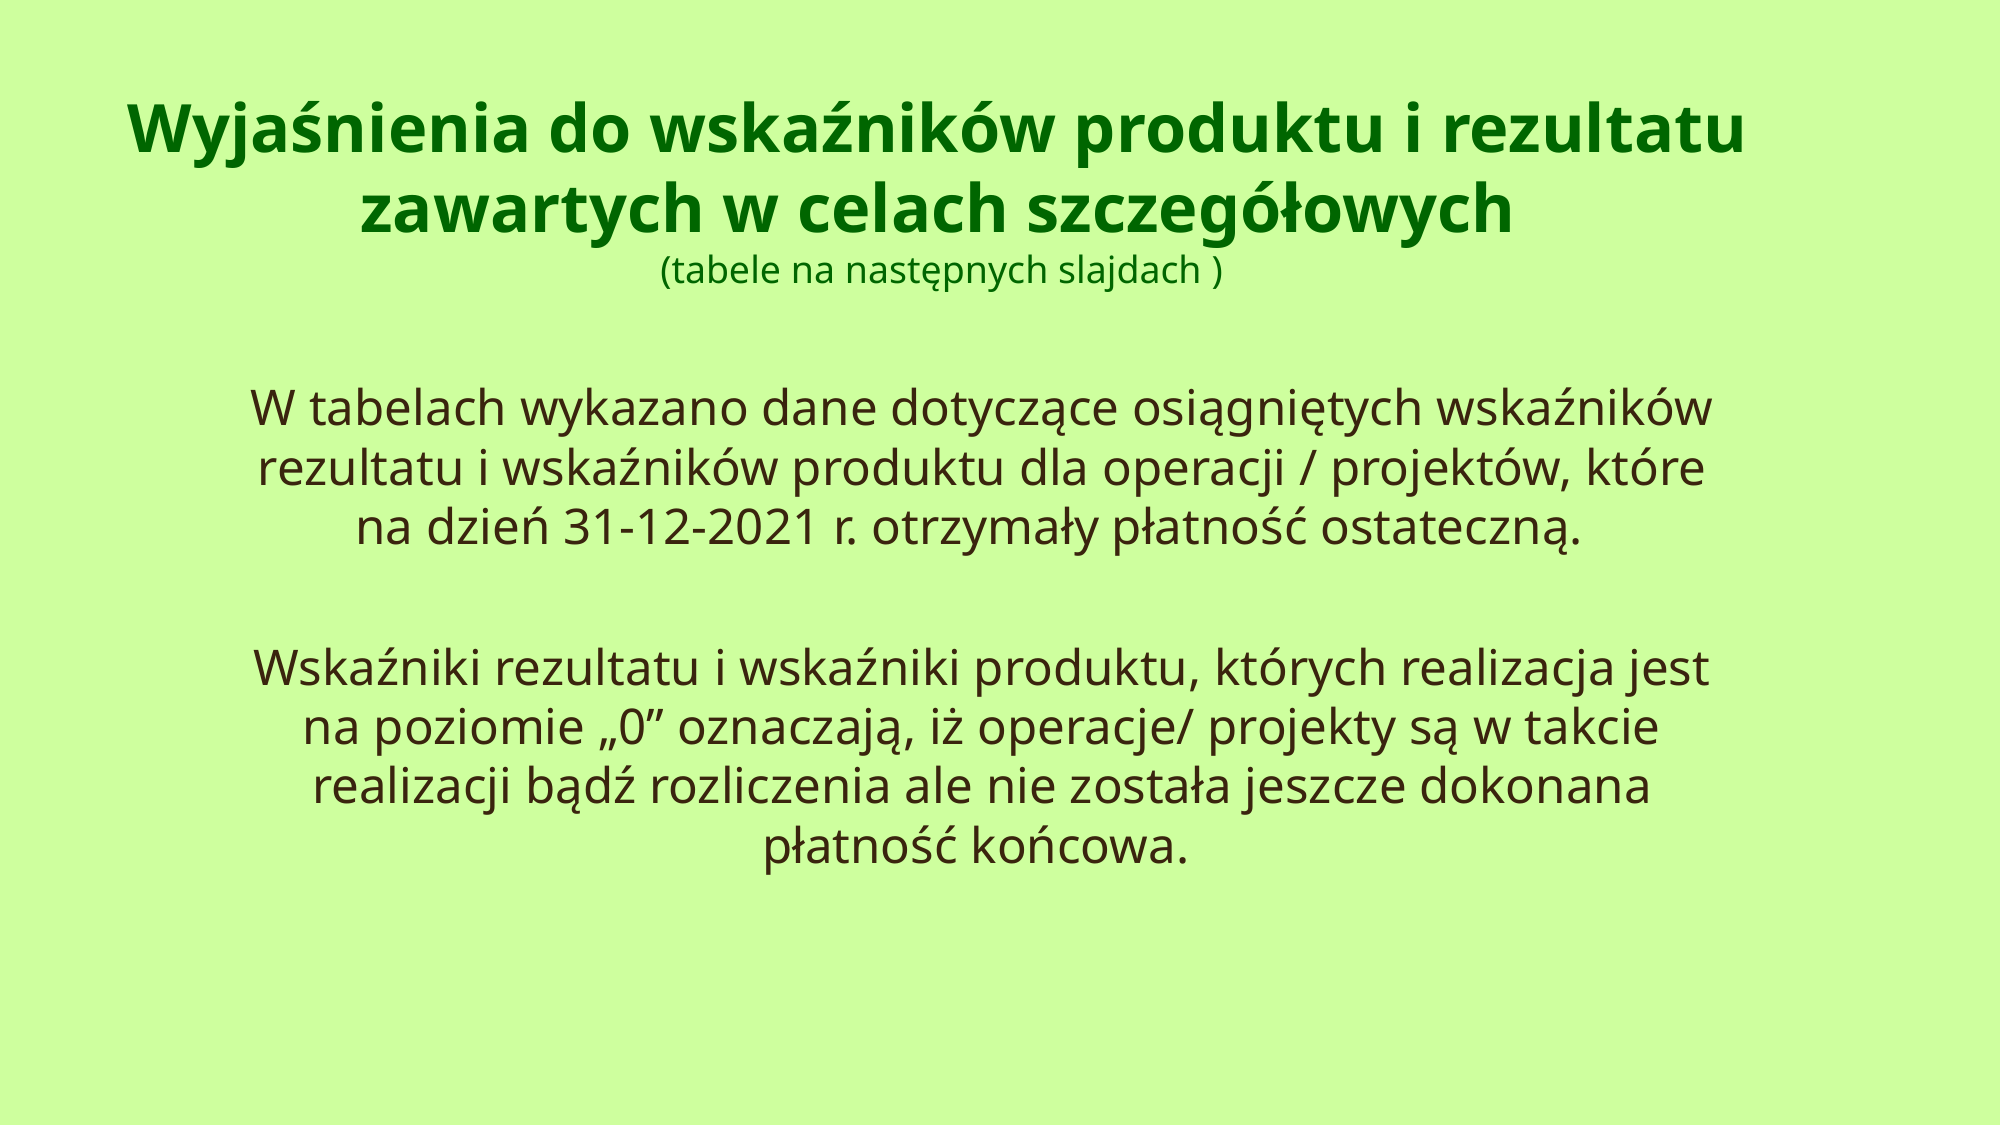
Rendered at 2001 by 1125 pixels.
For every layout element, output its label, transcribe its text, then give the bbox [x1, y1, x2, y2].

title Wyjaśnienia do wskaźników produktu i rezultatu zawartych w celach szczegółowych (tabele na następnych slajdach ) [78, 78, 1816, 244]
list W tabelach wykazano dane dotyczące osiągniętych wskaźników rezultatu i wskaźników produktu dla operacji / projektów, które na dzień 31-12-2021 r. otrzymały płatność ostateczną. Wskaźniki rezultatu i wskaźniki produktu, których realizacja jest na poziomie „0” oznaczają, iż operacje/ projekty są w takcie realizacji bądź rozliczenia ale nie została jeszcze dokonana płatność końcowa. [232, 314, 1733, 941]
